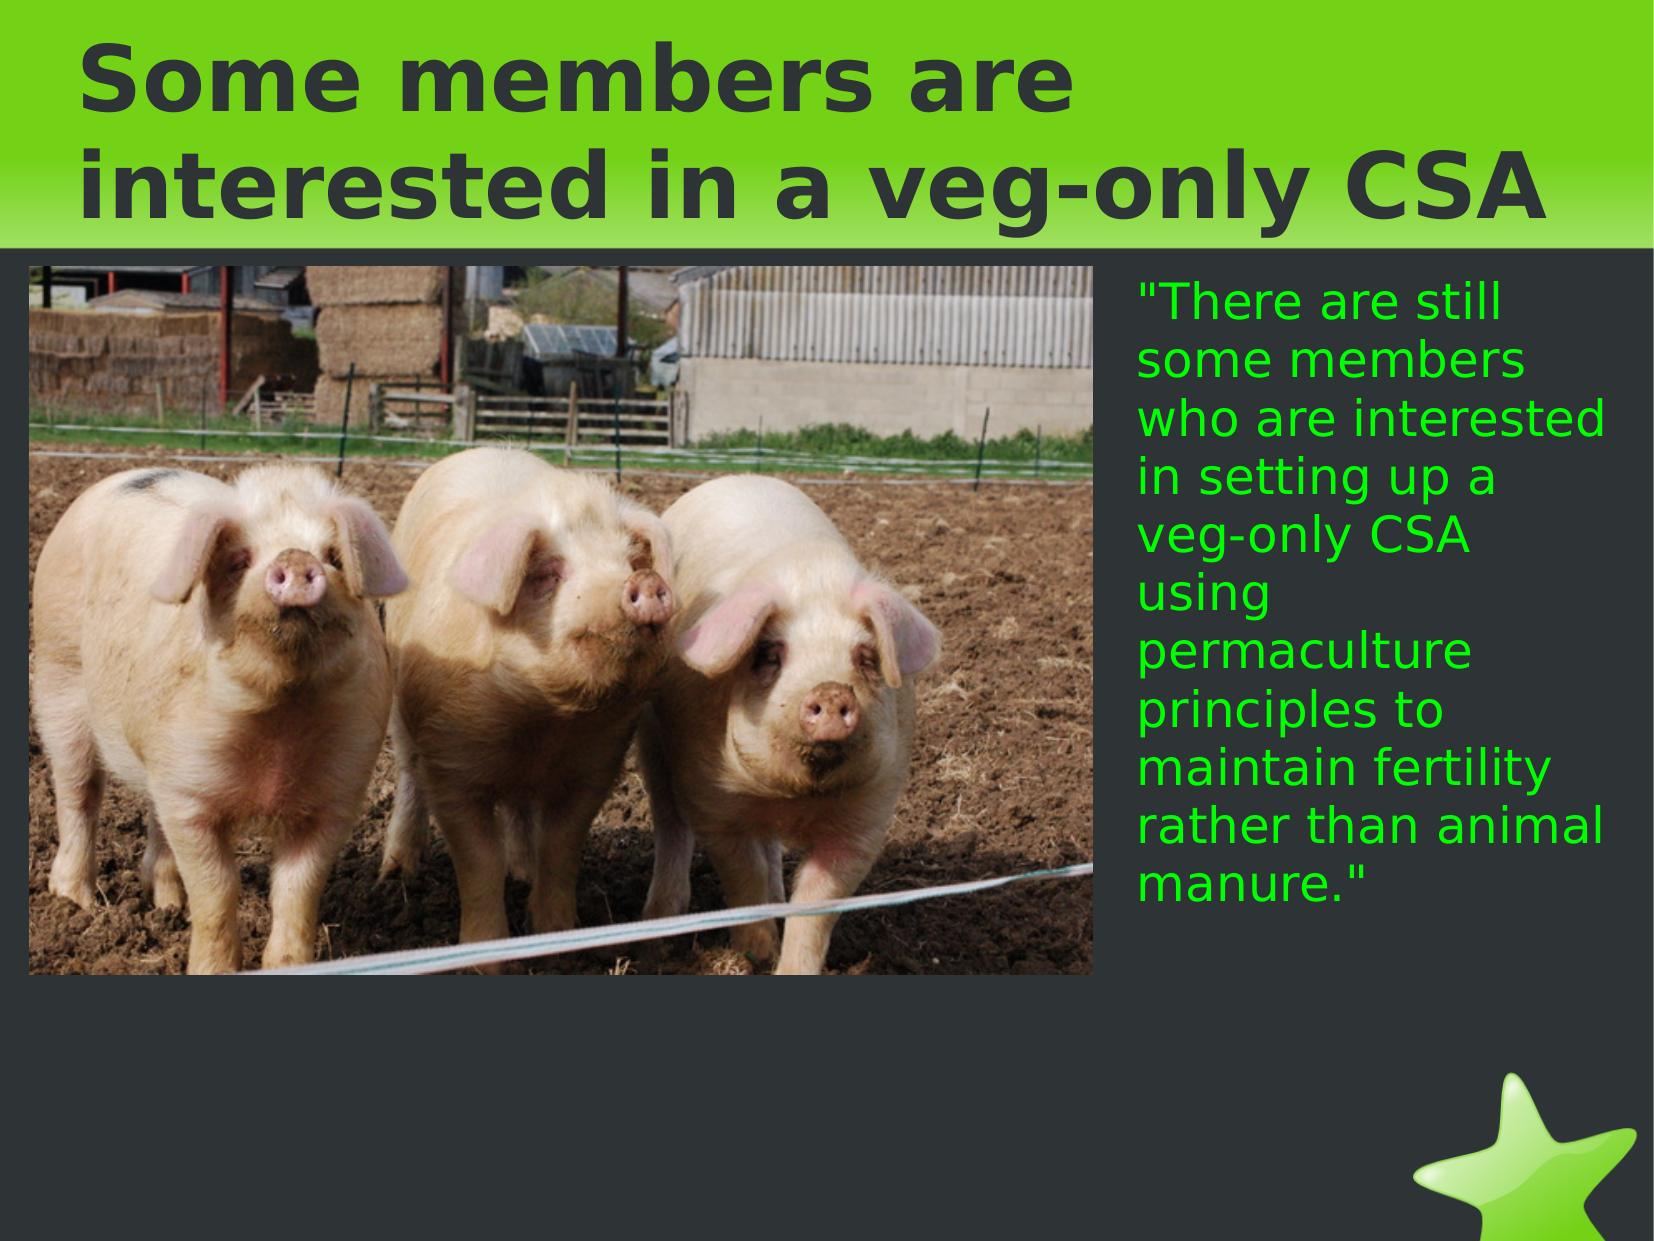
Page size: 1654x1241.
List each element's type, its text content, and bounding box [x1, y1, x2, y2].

title Some members are interested in a veg-only CSA [76, 25, 1565, 240]
text_box "There are still some members who are interested in setting up a veg-only CSA using permaculture principles to maintain fertility rather than animal manure." [1122, 265, 1625, 1038]
picture [0, 0, 1654, 1241]
